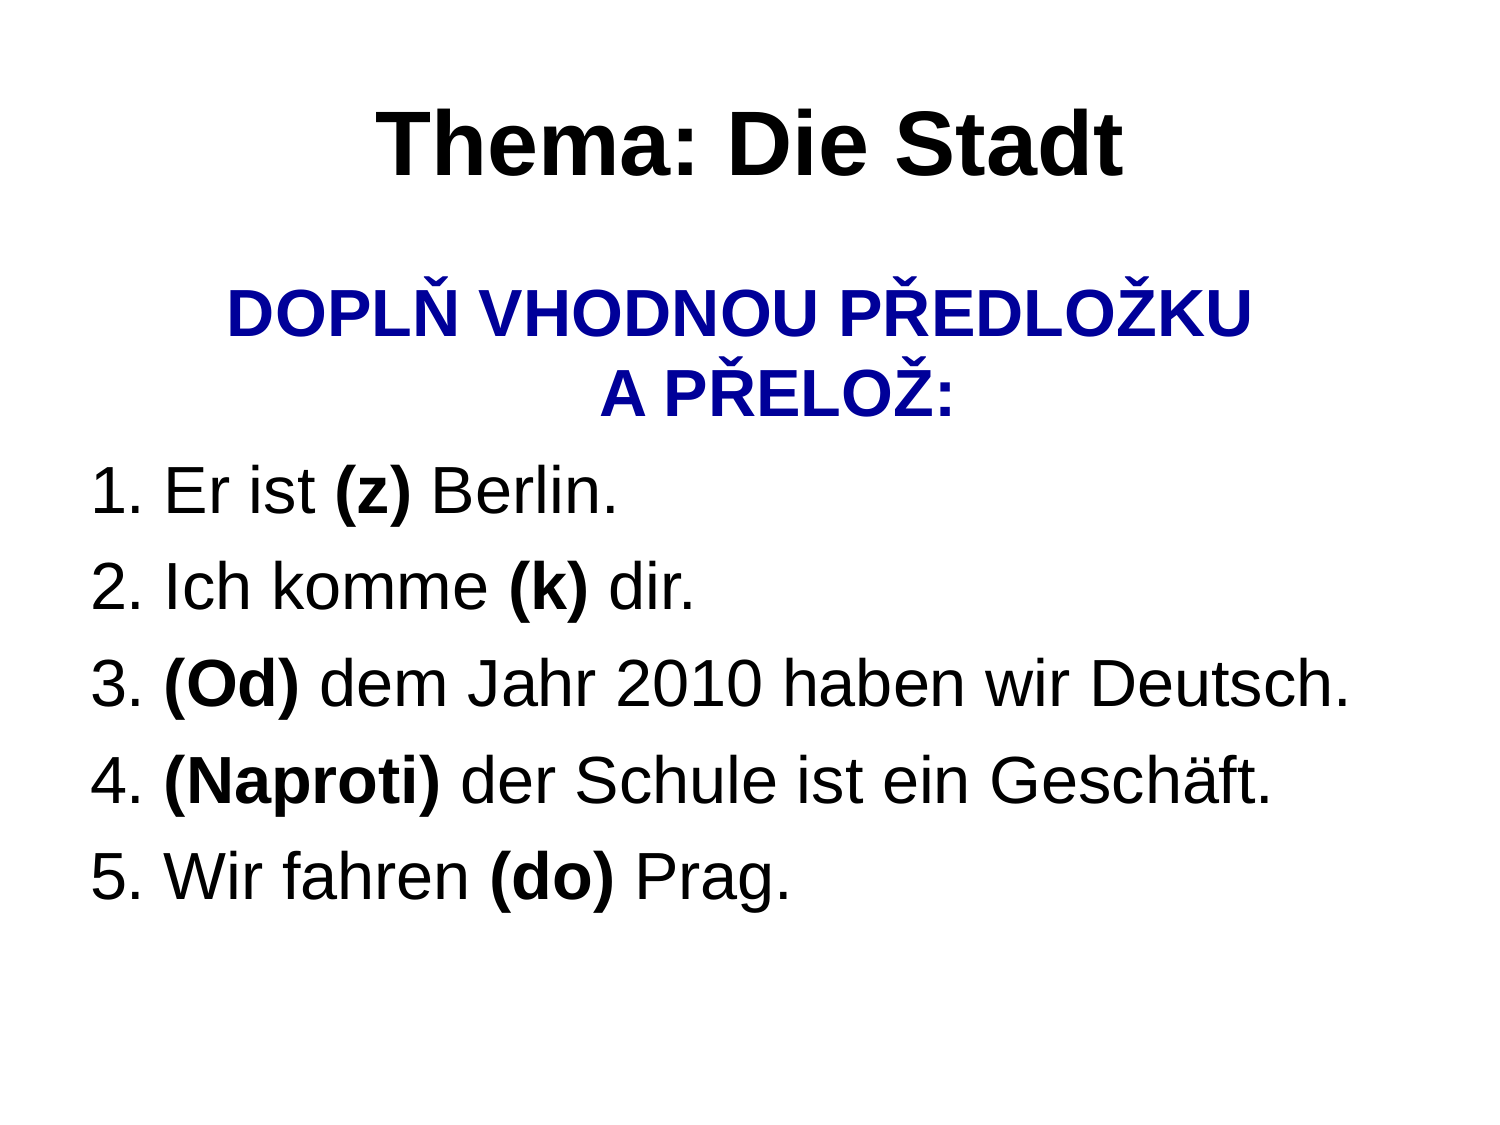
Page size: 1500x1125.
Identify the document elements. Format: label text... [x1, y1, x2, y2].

list DOPLŇ VHODNOU PŘEDLOŽKU A PŘELOŽ: 1. Er ist (z) Berlin. 2. Ich komme (k) dir. 3. (Od) dem Jahr 2010 haben wir Deutsch. 4. (Naproti) der Schule ist ein Geschäft. 5. Wir fahren (do) Prag. [75, 262, 1426, 1007]
title Thema: Die Stadt [75, 45, 1426, 233]
